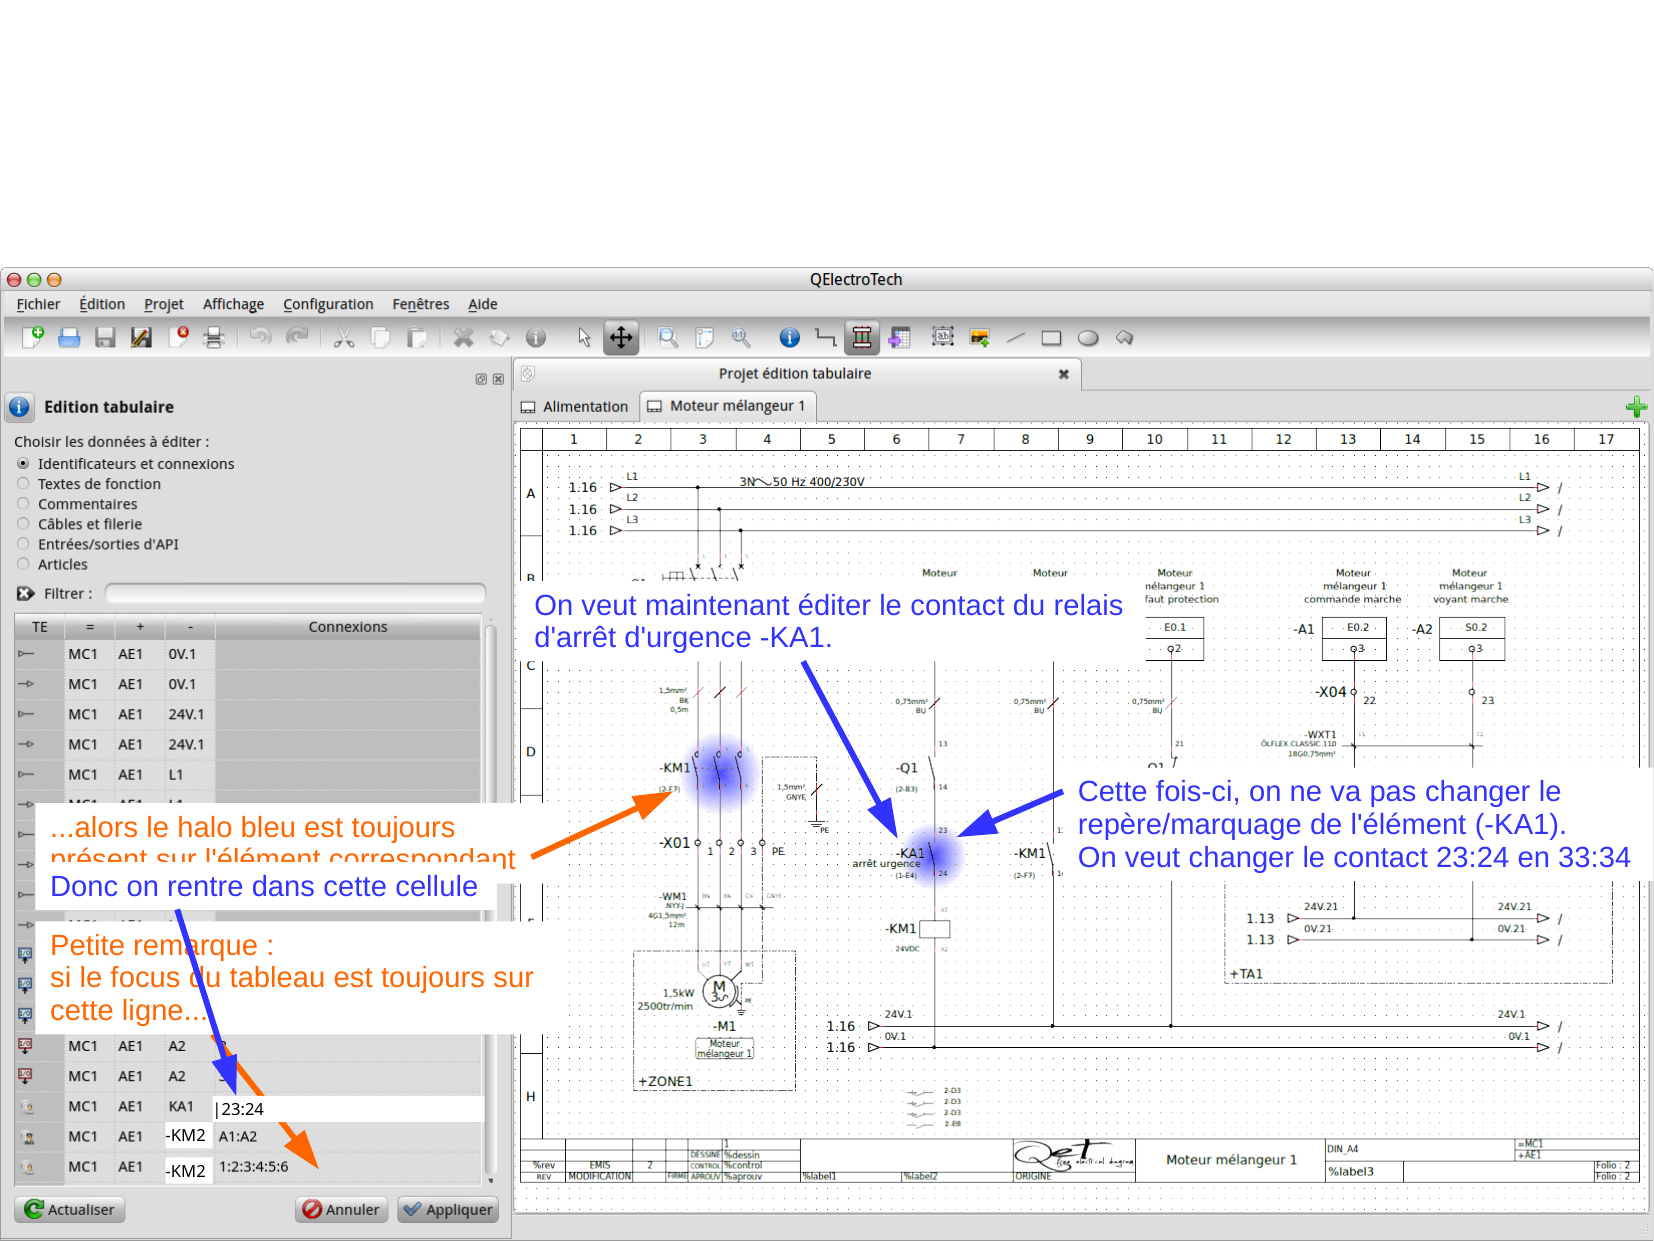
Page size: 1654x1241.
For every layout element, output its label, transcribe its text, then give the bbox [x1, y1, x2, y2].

picture [0, 267, 1654, 1241]
text_box Cette fois-ci, on ne va pas changer le repère/marquage de l'élément (-KA1). On veut changer le contact 23:24 en 33:34 [1063, 767, 1654, 881]
text_box Donc on rentre dans cette cellule [35, 862, 496, 910]
text_box |23:24 [212, 1095, 485, 1123]
text_box -KM2 [165, 1122, 213, 1149]
text_box Petite remarque : si le focus du tableau est toujours sur cette ligne... [35, 921, 213, 1035]
text_box -KM2 [165, 1157, 213, 1184]
text_box ...alors le halo bleu est toujours présent sur l'élément correspondant [35, 803, 567, 884]
text_box On veut maintenant éditer le contact du relais d'arrêt d'urgence -KA1. [519, 581, 1146, 662]
text_box Petite remarque : si le focus du tableau est toujours sur cette ligne... [185, 921, 567, 1035]
